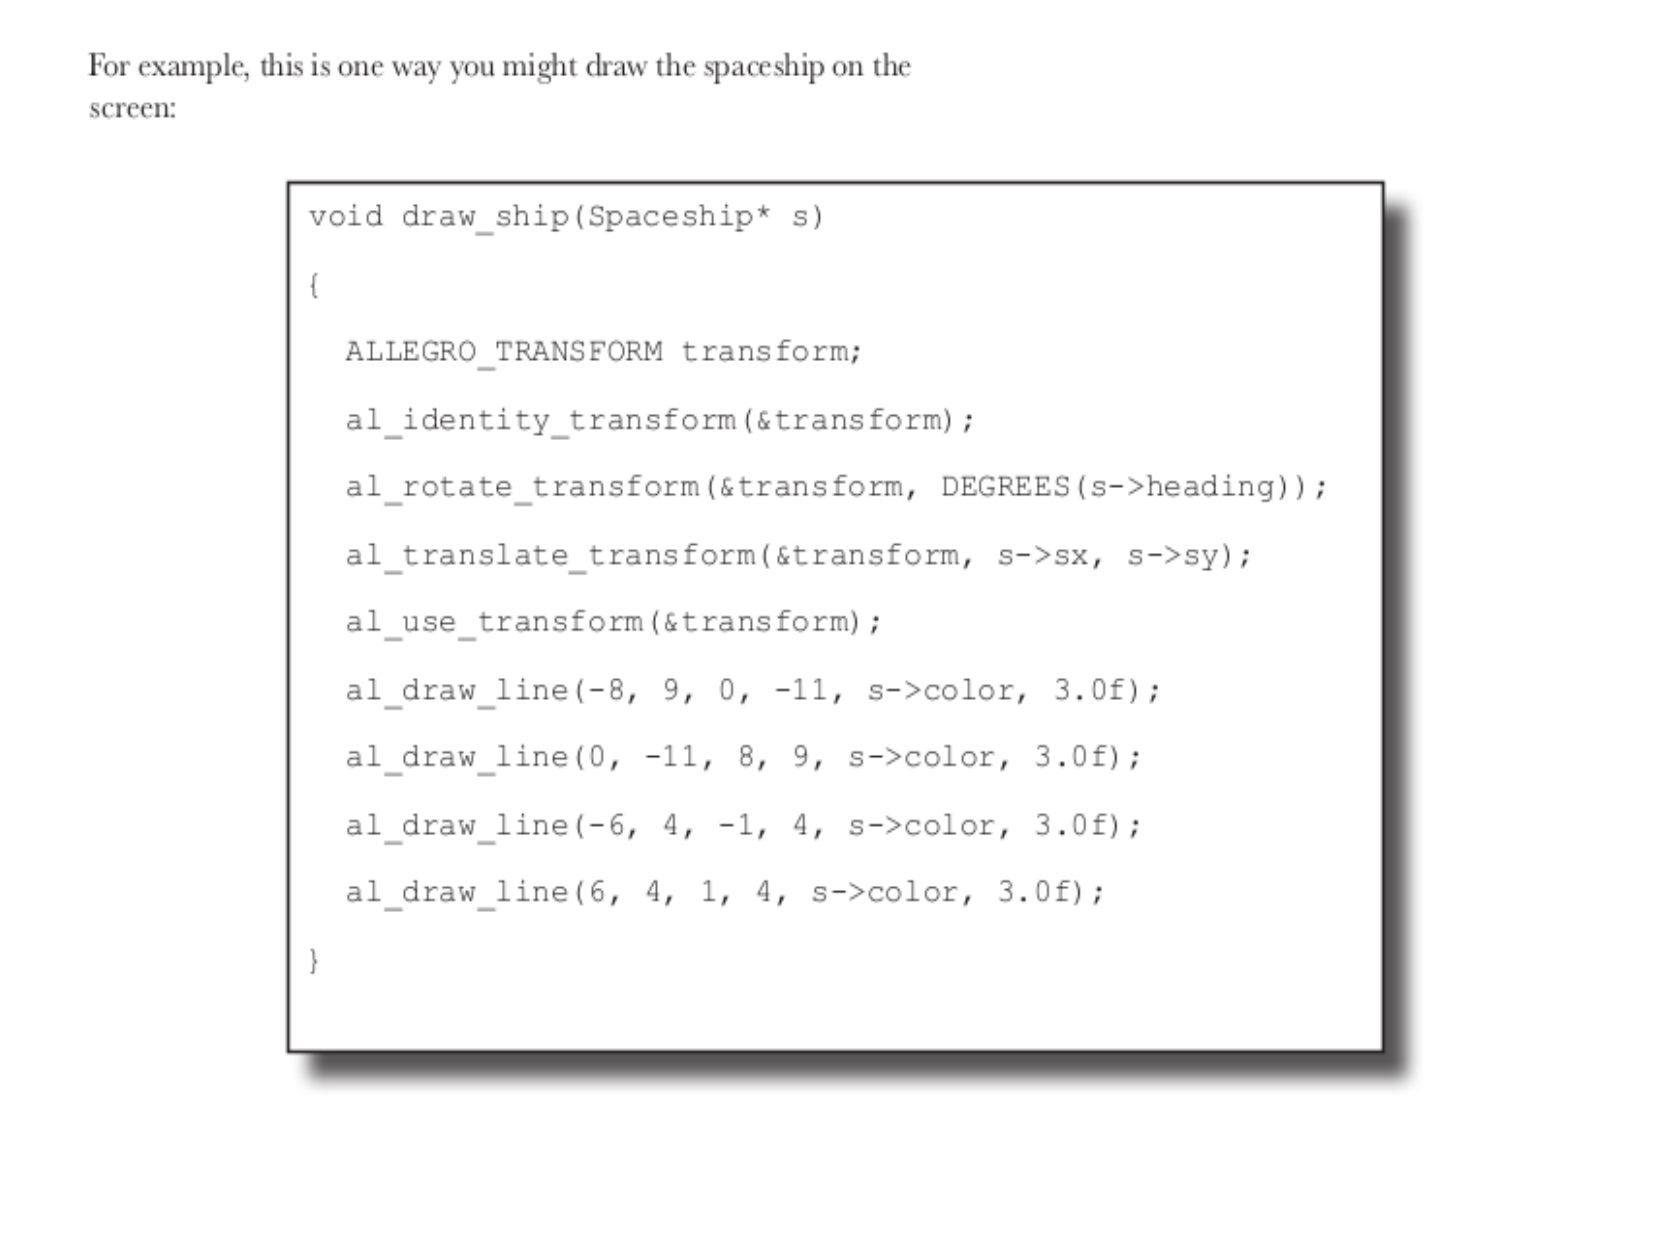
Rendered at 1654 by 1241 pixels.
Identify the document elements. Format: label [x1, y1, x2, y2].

picture [59, 47, 1501, 1123]
